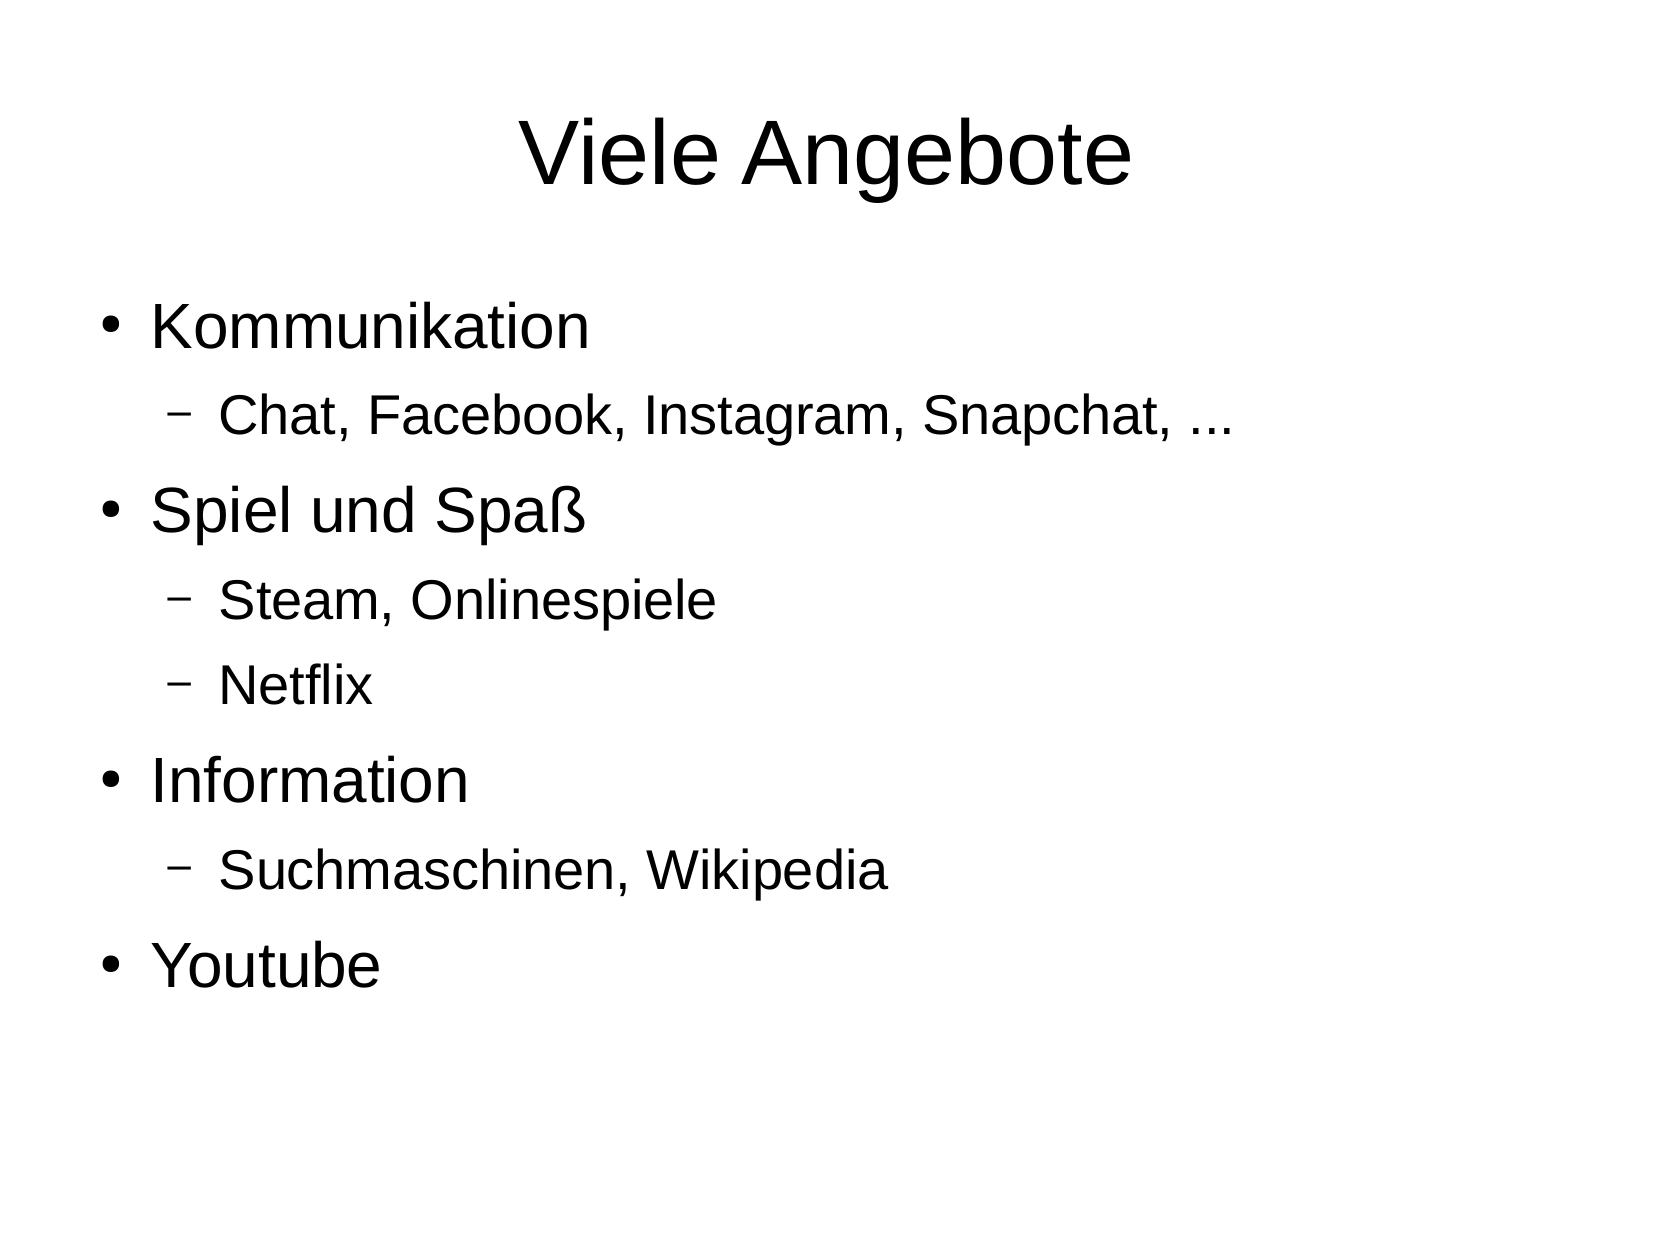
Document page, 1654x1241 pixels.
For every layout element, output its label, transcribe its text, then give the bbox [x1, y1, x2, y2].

list Kommunikation Chat, Facebook, Instagram, Snapchat, ... Spiel und Spaß Steam, Onlinespiele Netflix Information Suchmaschinen, Wikipedia Youtube [82, 290, 1571, 1010]
title Viele Angebote [82, 49, 1571, 257]
